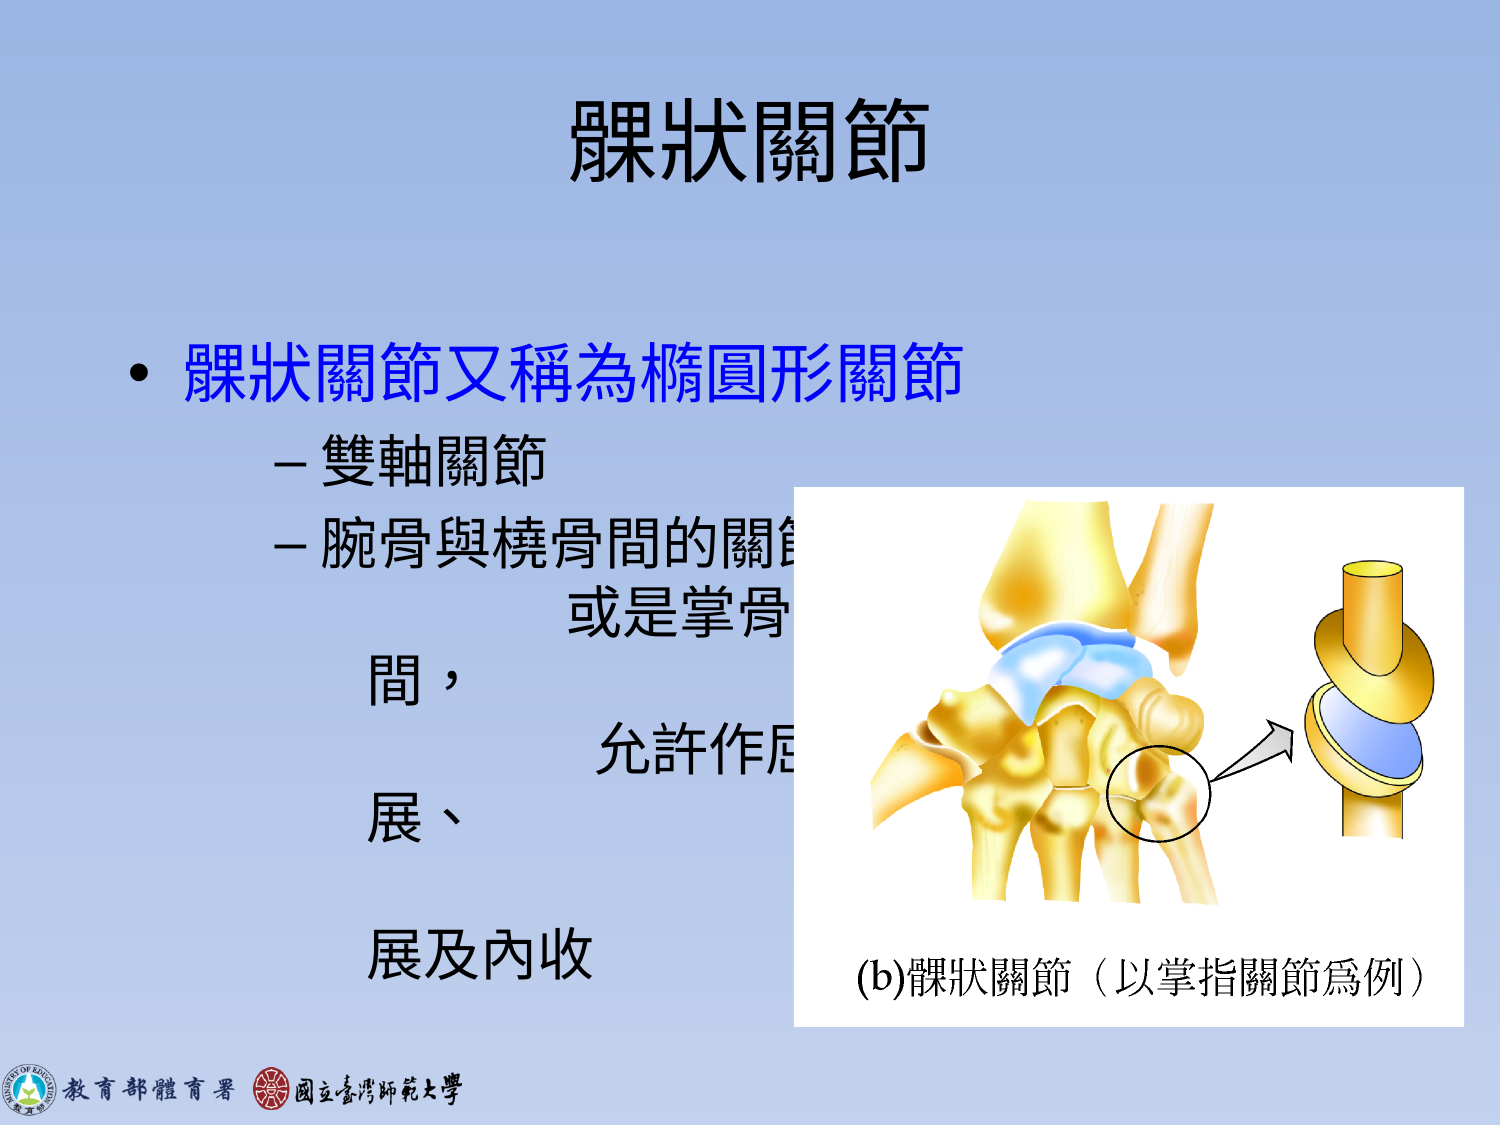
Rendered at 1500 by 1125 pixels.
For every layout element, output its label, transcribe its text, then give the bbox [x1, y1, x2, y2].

title 髁狀關節 [75, 45, 1426, 233]
picture [793, 487, 1465, 1027]
list 髁狀關節又稱為橢圓形關節 雙軸關節 腕骨與橈骨間的關節 或是掌骨與指骨間， 允許作屈曲、伸展、 外展及內收 [112, 324, 1019, 1000]
